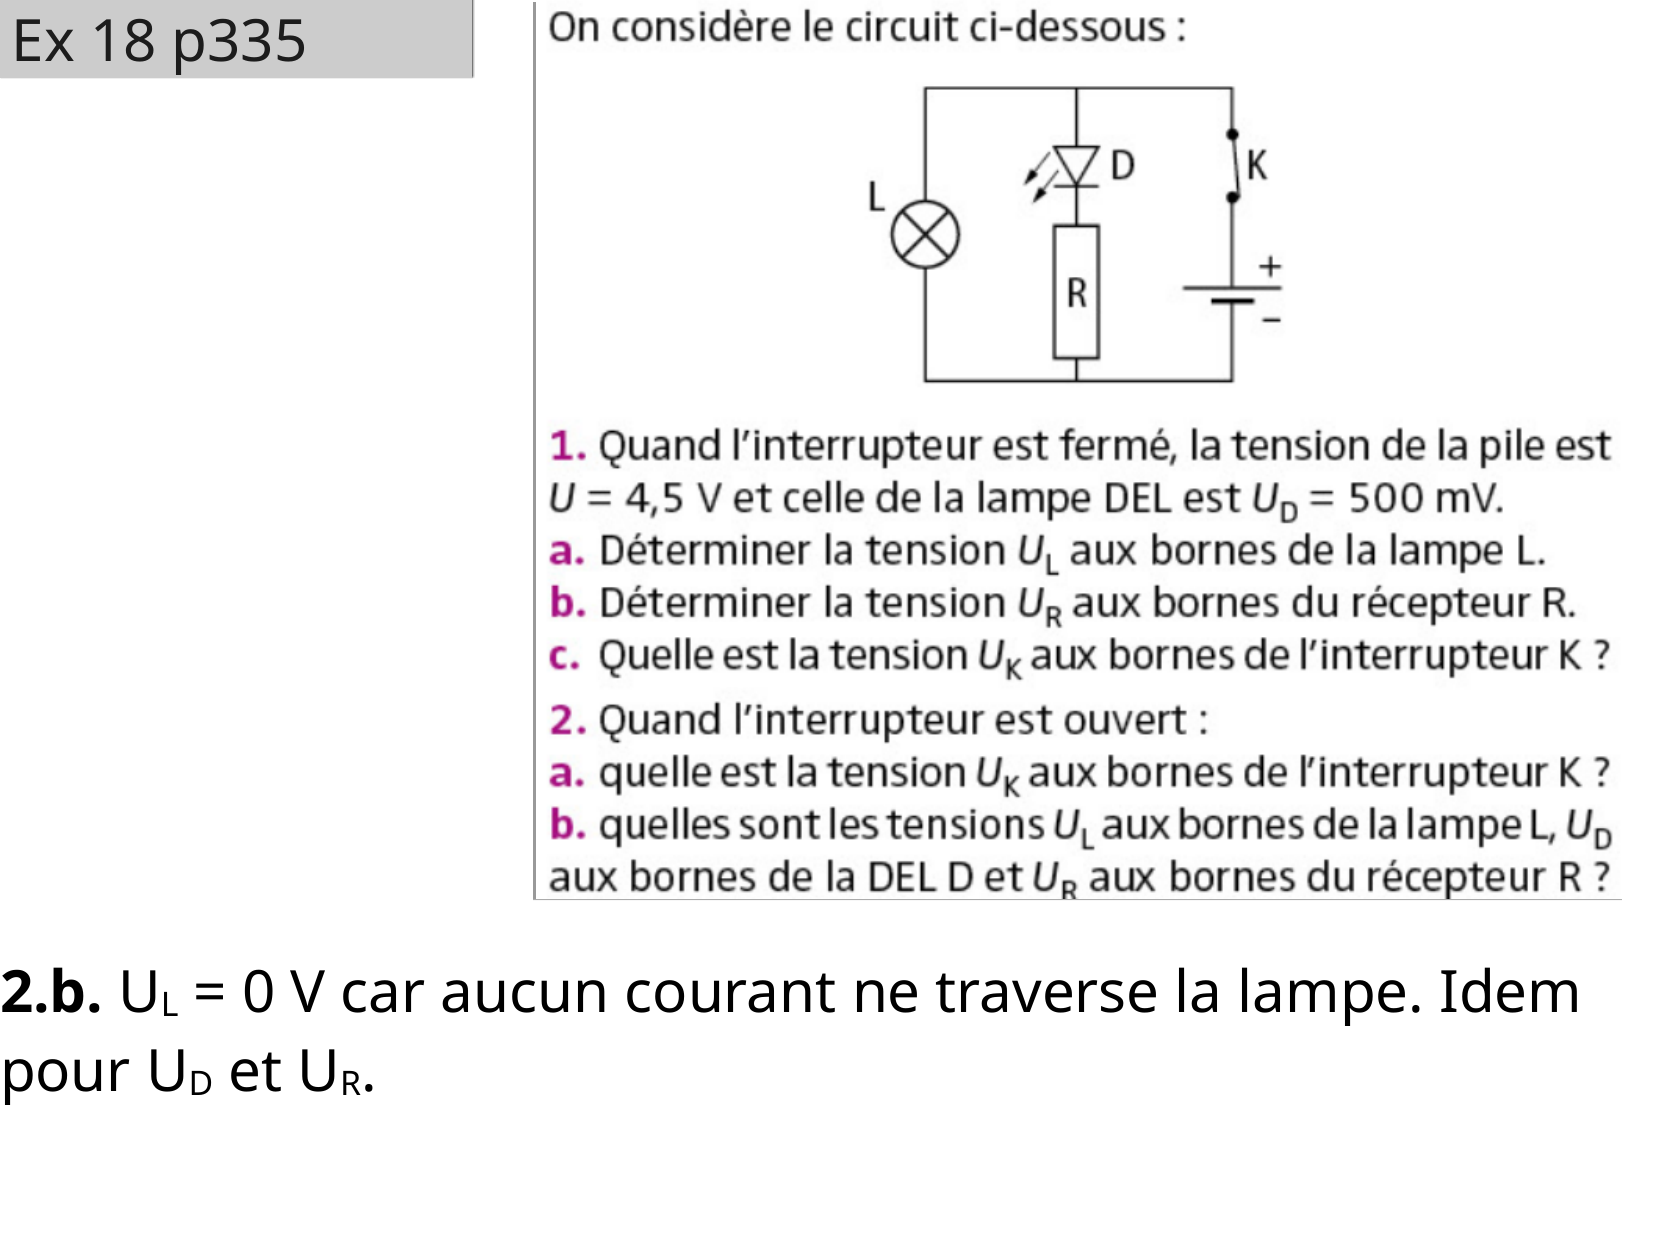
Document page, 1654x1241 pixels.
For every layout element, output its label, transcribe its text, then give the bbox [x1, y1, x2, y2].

list 2.b. UL = 0 V car aucun courant ne traverse la lampe. Idem pour UD et UR. [0, 78, 1654, 1241]
picture [536, 0, 1625, 899]
title Ex 18 p335 [0, 0, 473, 78]
